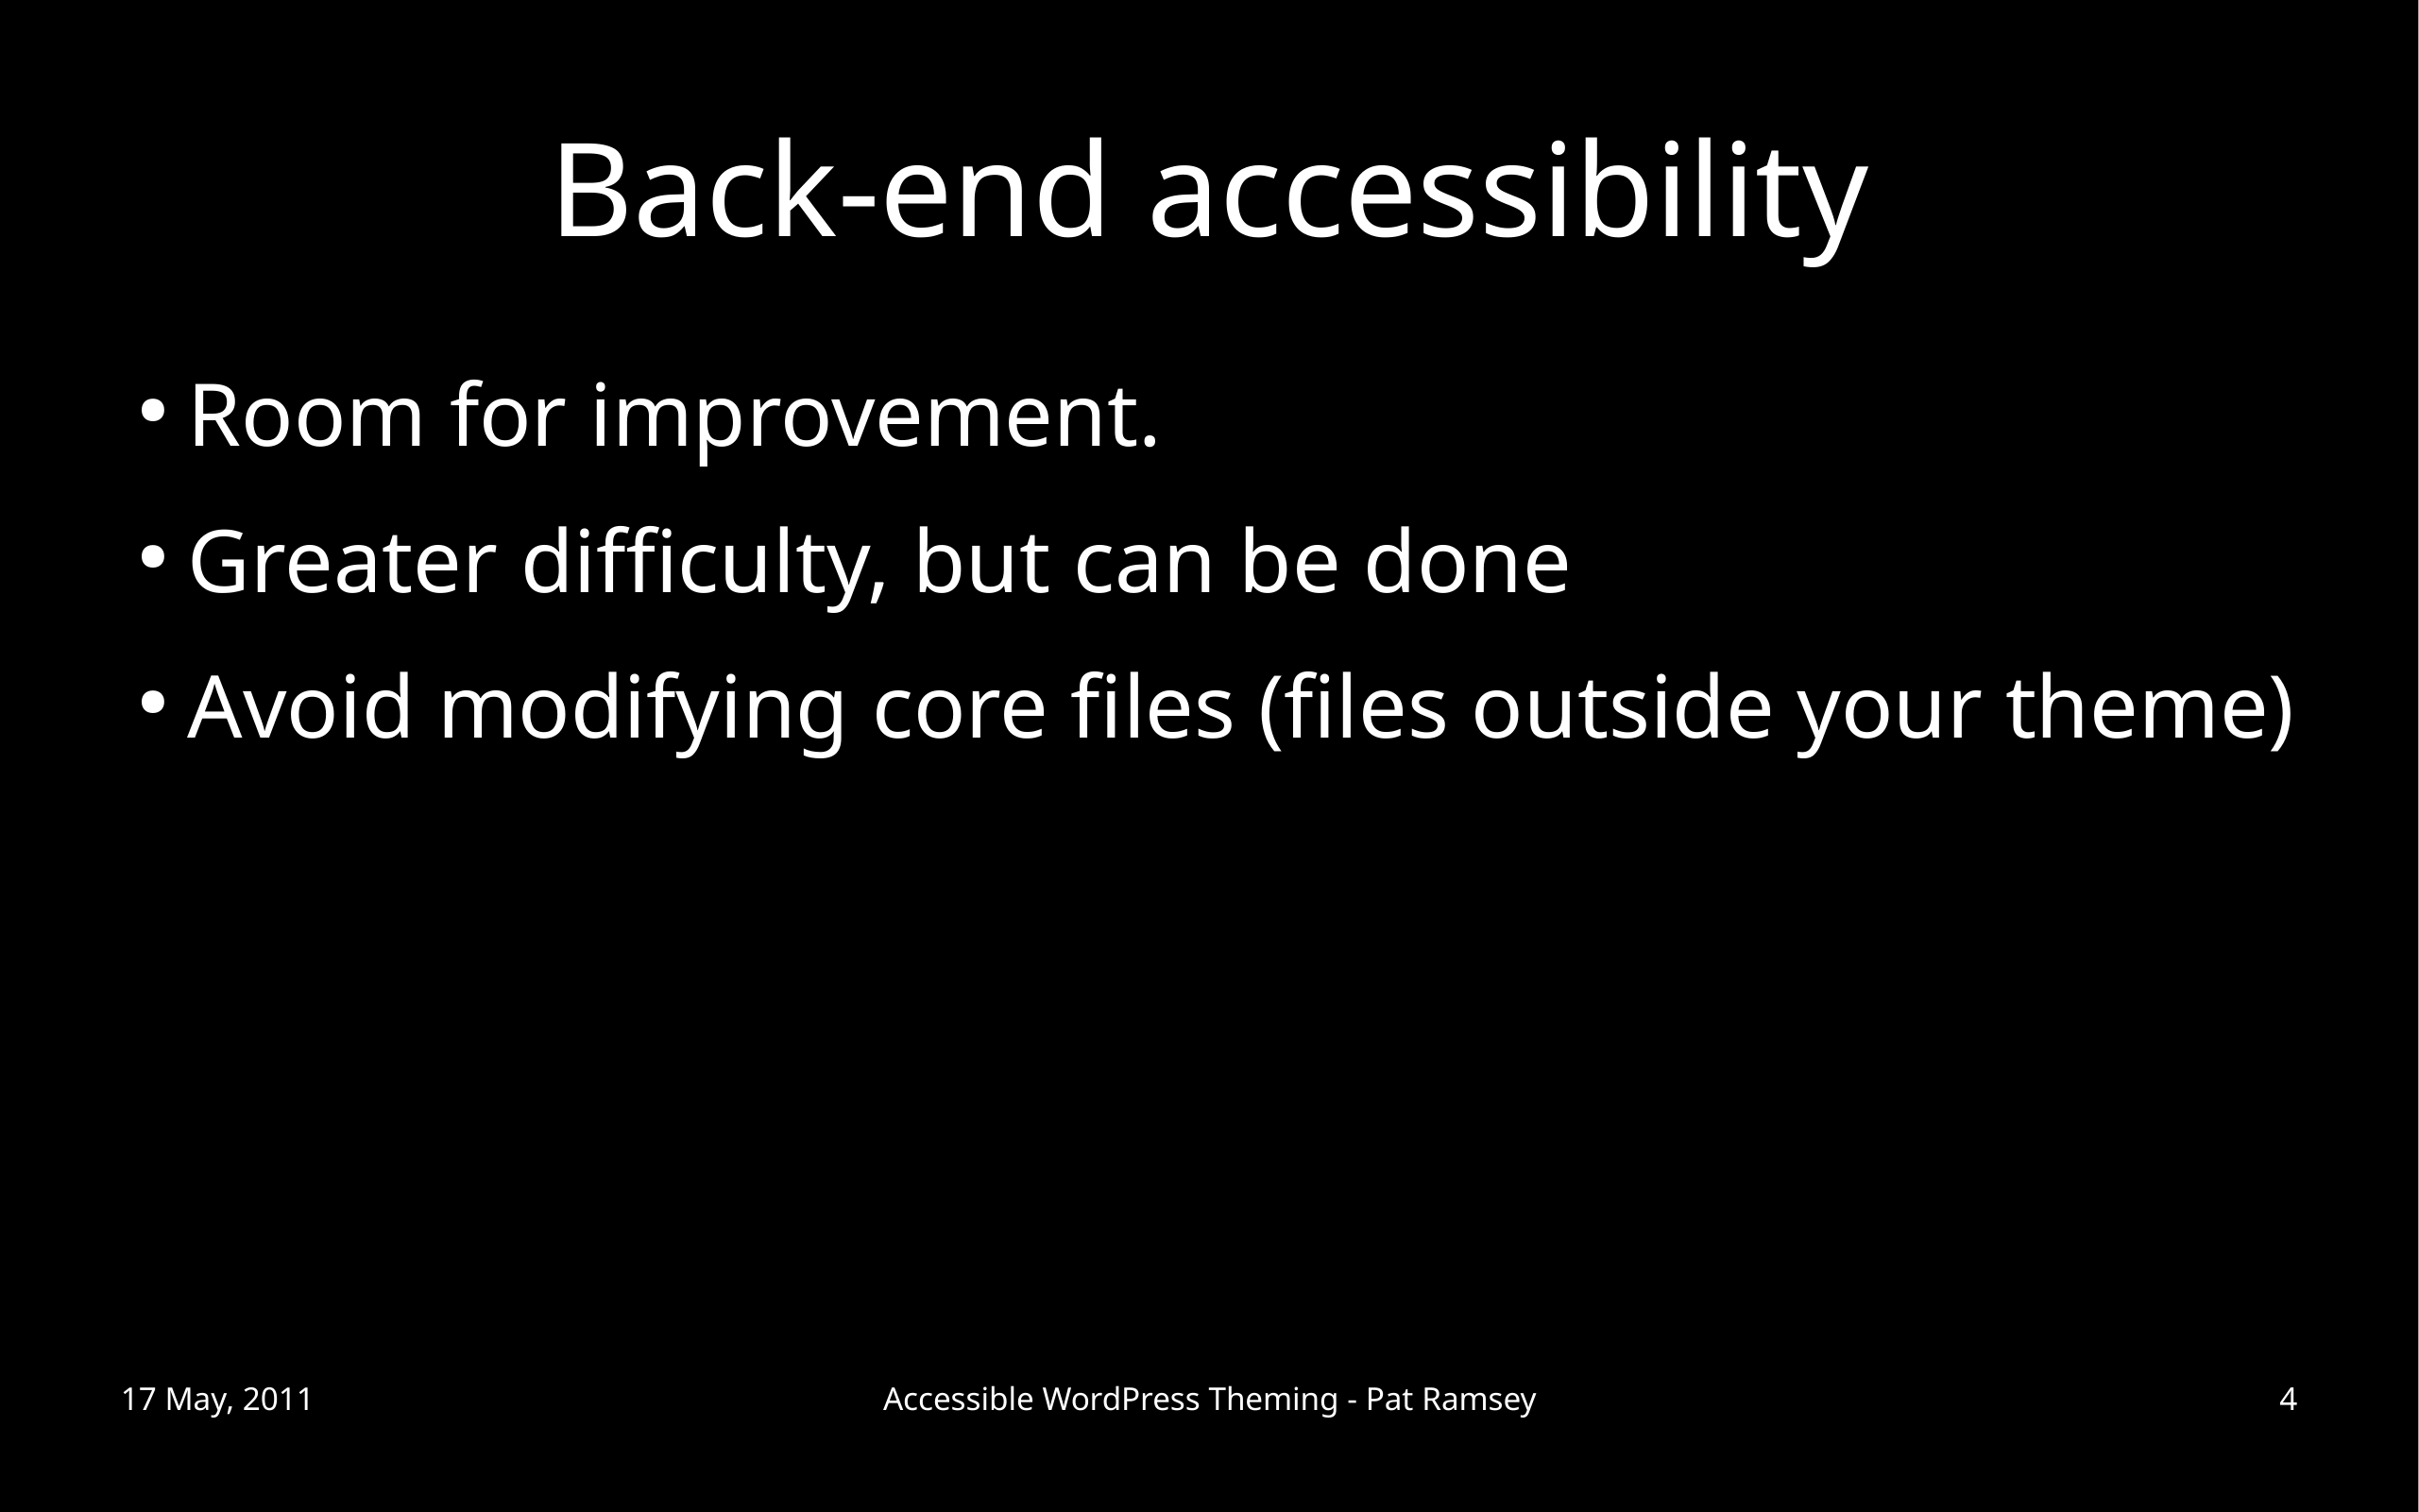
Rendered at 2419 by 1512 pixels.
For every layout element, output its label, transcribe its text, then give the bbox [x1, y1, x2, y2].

list Room for improvement. Greater difficulty, but can be done Avoid modifying core files (files outside your theme) [120, 353, 2298, 1351]
title Back-end accessibility [120, 59, 2298, 314]
